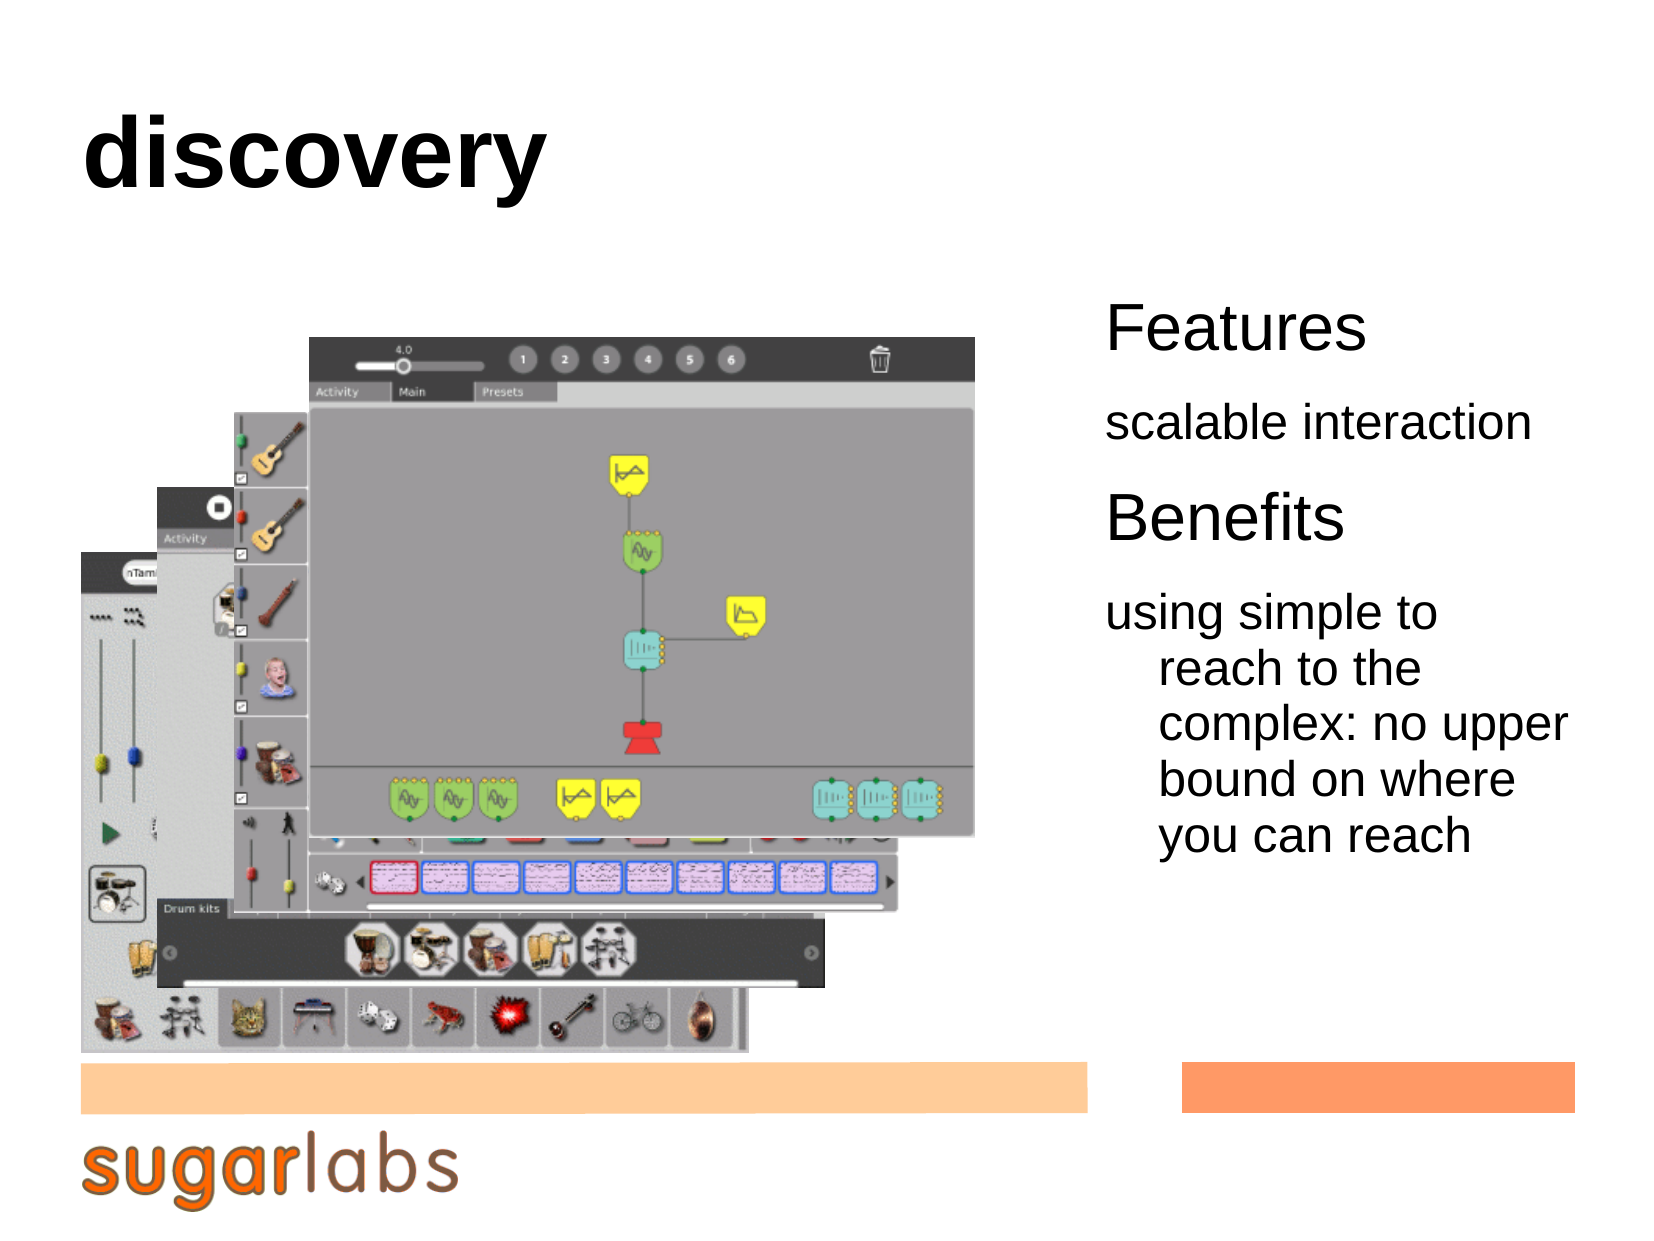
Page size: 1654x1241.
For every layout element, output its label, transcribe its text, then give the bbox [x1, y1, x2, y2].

title discovery [82, 49, 1571, 257]
list Features scalable interaction Benefits using simple to reach to the complex: no upper bound on where you can reach [1087, 290, 1572, 998]
picture [81, 337, 976, 1053]
picture [82, 1130, 458, 1212]
